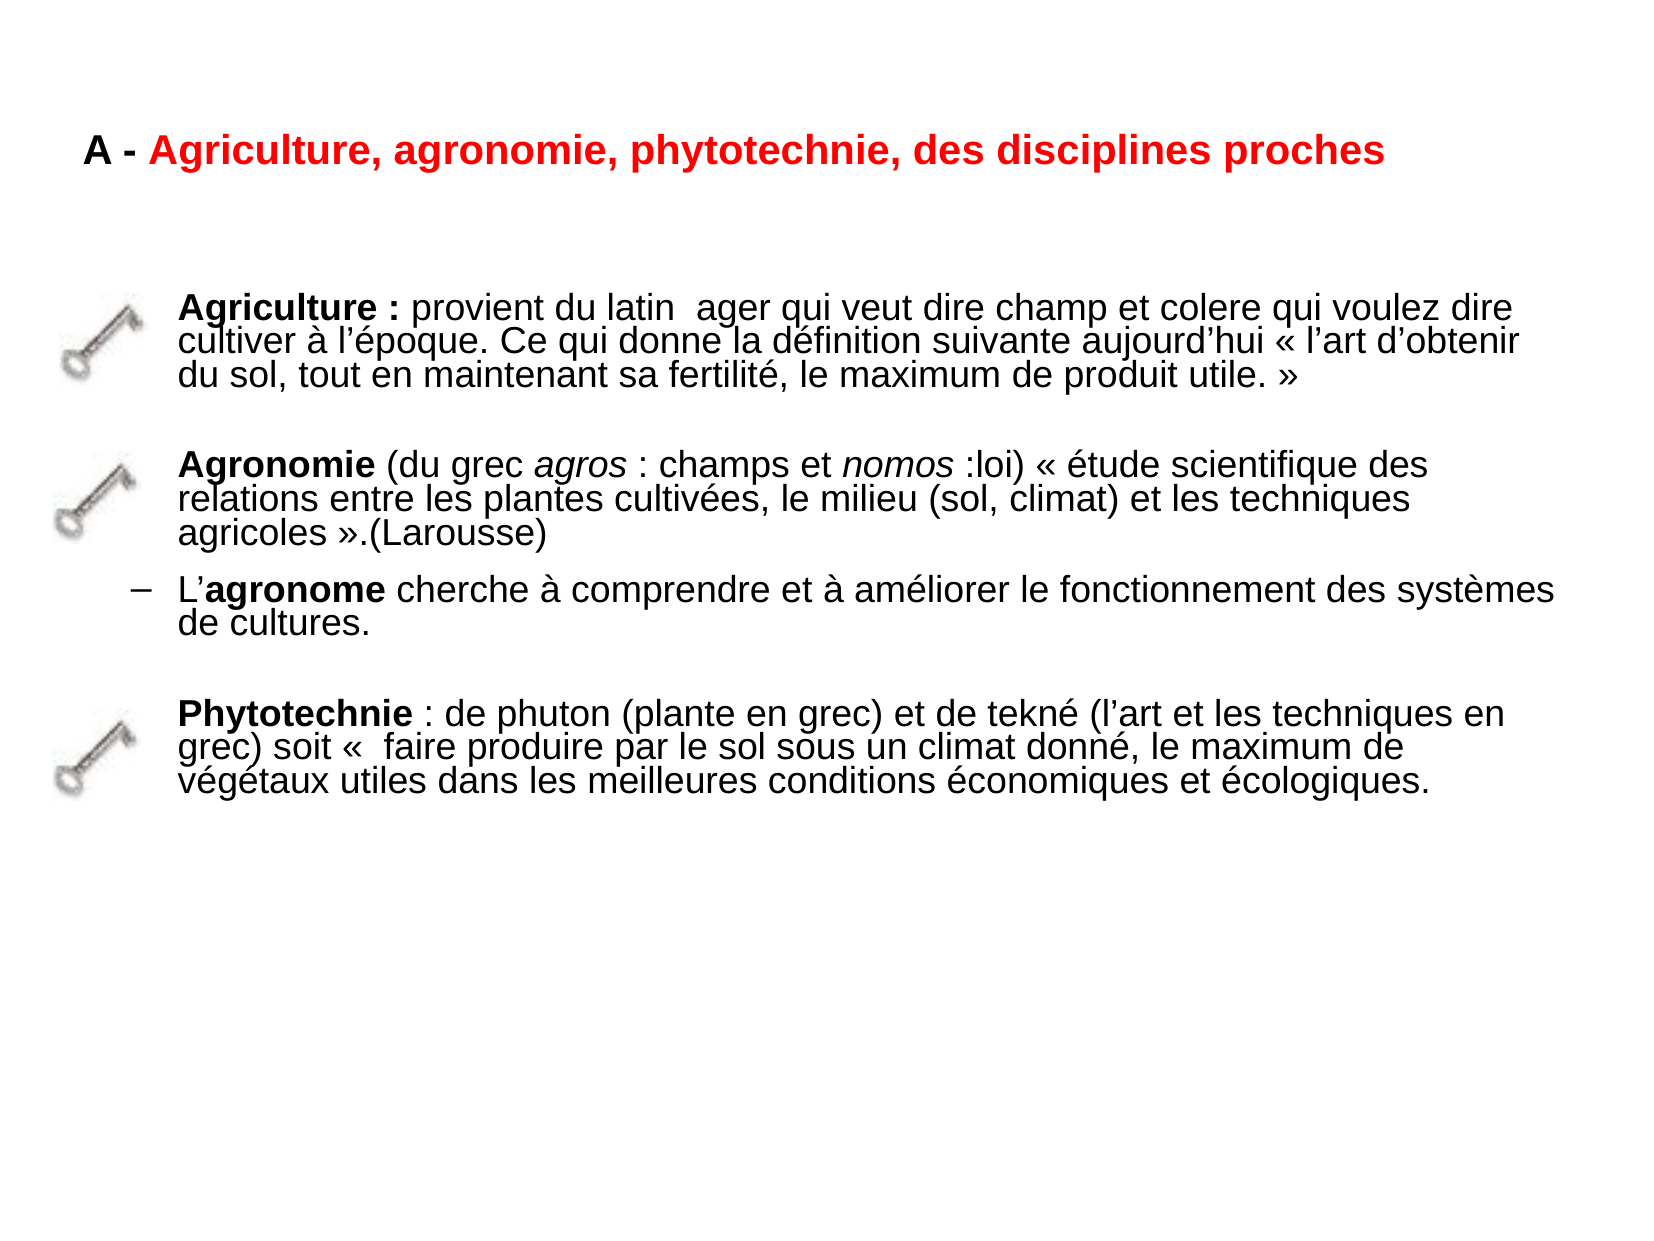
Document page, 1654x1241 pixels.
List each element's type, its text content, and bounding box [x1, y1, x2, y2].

picture [52, 451, 142, 544]
picture [59, 292, 149, 385]
picture [52, 708, 142, 801]
title A - Agriculture, agronomie, phytotechnie, des disciplines proches [82, 49, 1571, 243]
list Agriculture : provient du latin ager qui veut dire champ et colere qui voulez dire cultiver à l’époque. Ce qui donne la définition suivante aujourd’hui « l’art d’obtenir du sol, tout en maintenant sa fertilité, le maximum de produit utile. » Agronomie (du grec agros : champs et nomos :loi) « étude scientifique des relations entre les plantes cultivées, le milieu (sol, climat) et les techniques agricoles ».(Larousse) L’agronome cherche à comprendre et à améliorer le fonctionnement des systèmes de cultures. Phytotechnie : de phuton (plante en grec) et de tekné (l’art et les techniques en grec) soit « faire produire par le sol sous un climat donné, le maximum de végétaux utiles dans les meilleures conditions économiques et écologiques. [41, 243, 1571, 1094]
